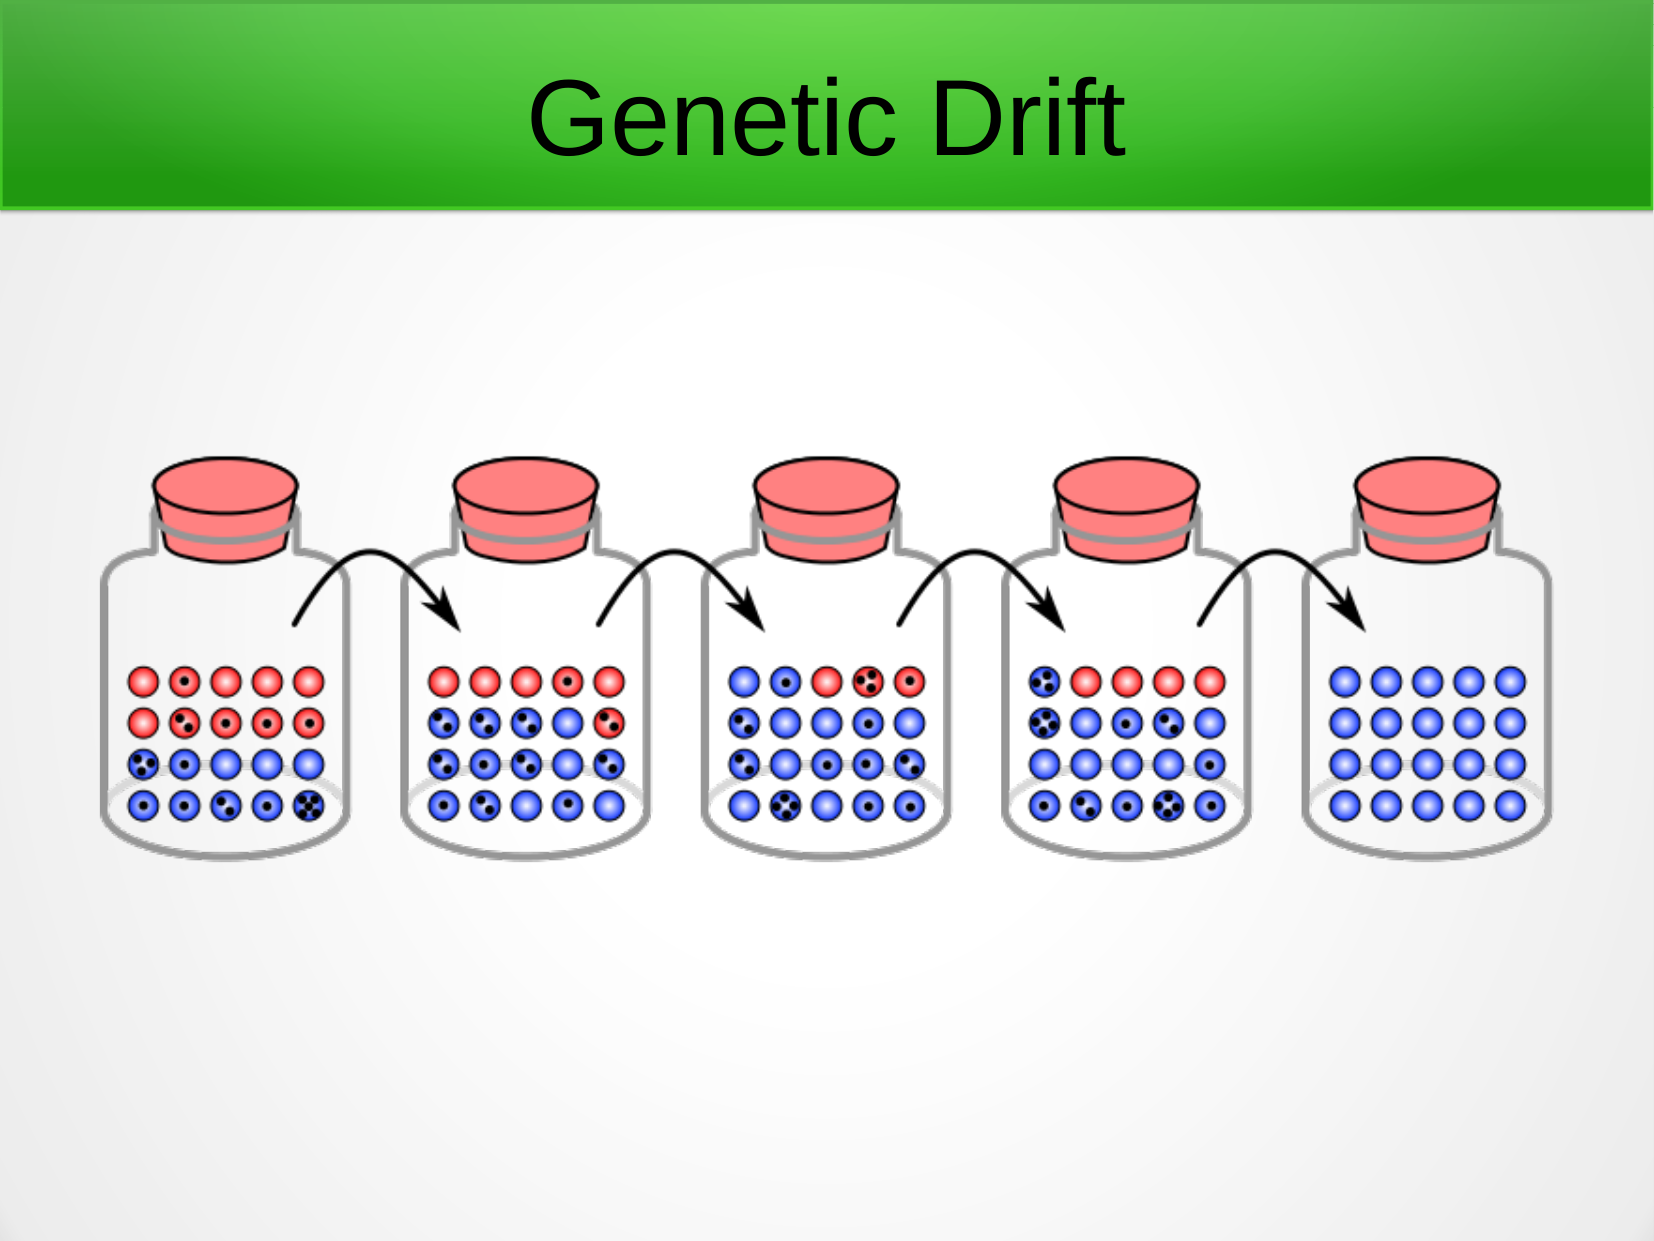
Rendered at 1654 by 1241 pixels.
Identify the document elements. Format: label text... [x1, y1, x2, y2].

picture [82, 438, 1571, 880]
title Genetic Drift [82, 47, 1571, 189]
